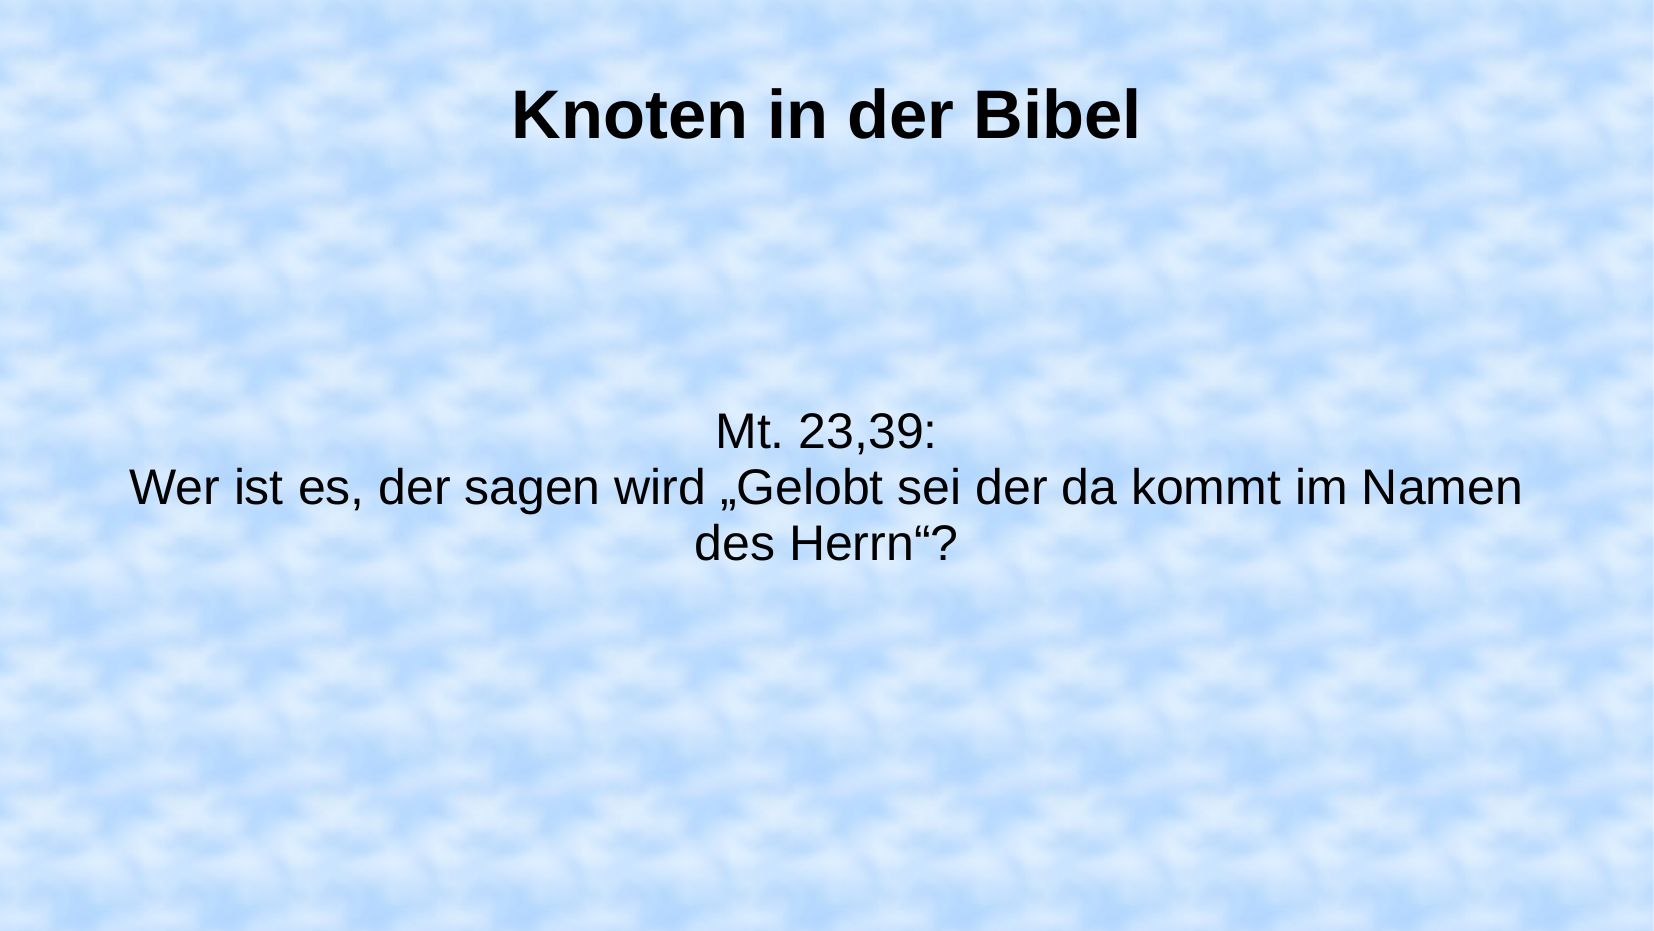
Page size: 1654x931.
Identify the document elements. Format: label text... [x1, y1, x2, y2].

subtitle Mt. 23,39: Wer ist es, der sagen wird „Gelobt sei der da kommt im Namen des Herrn“? [82, 217, 1571, 758]
picture [0, 0, 1654, 931]
title Knoten in der Bibel [82, 37, 1571, 193]
